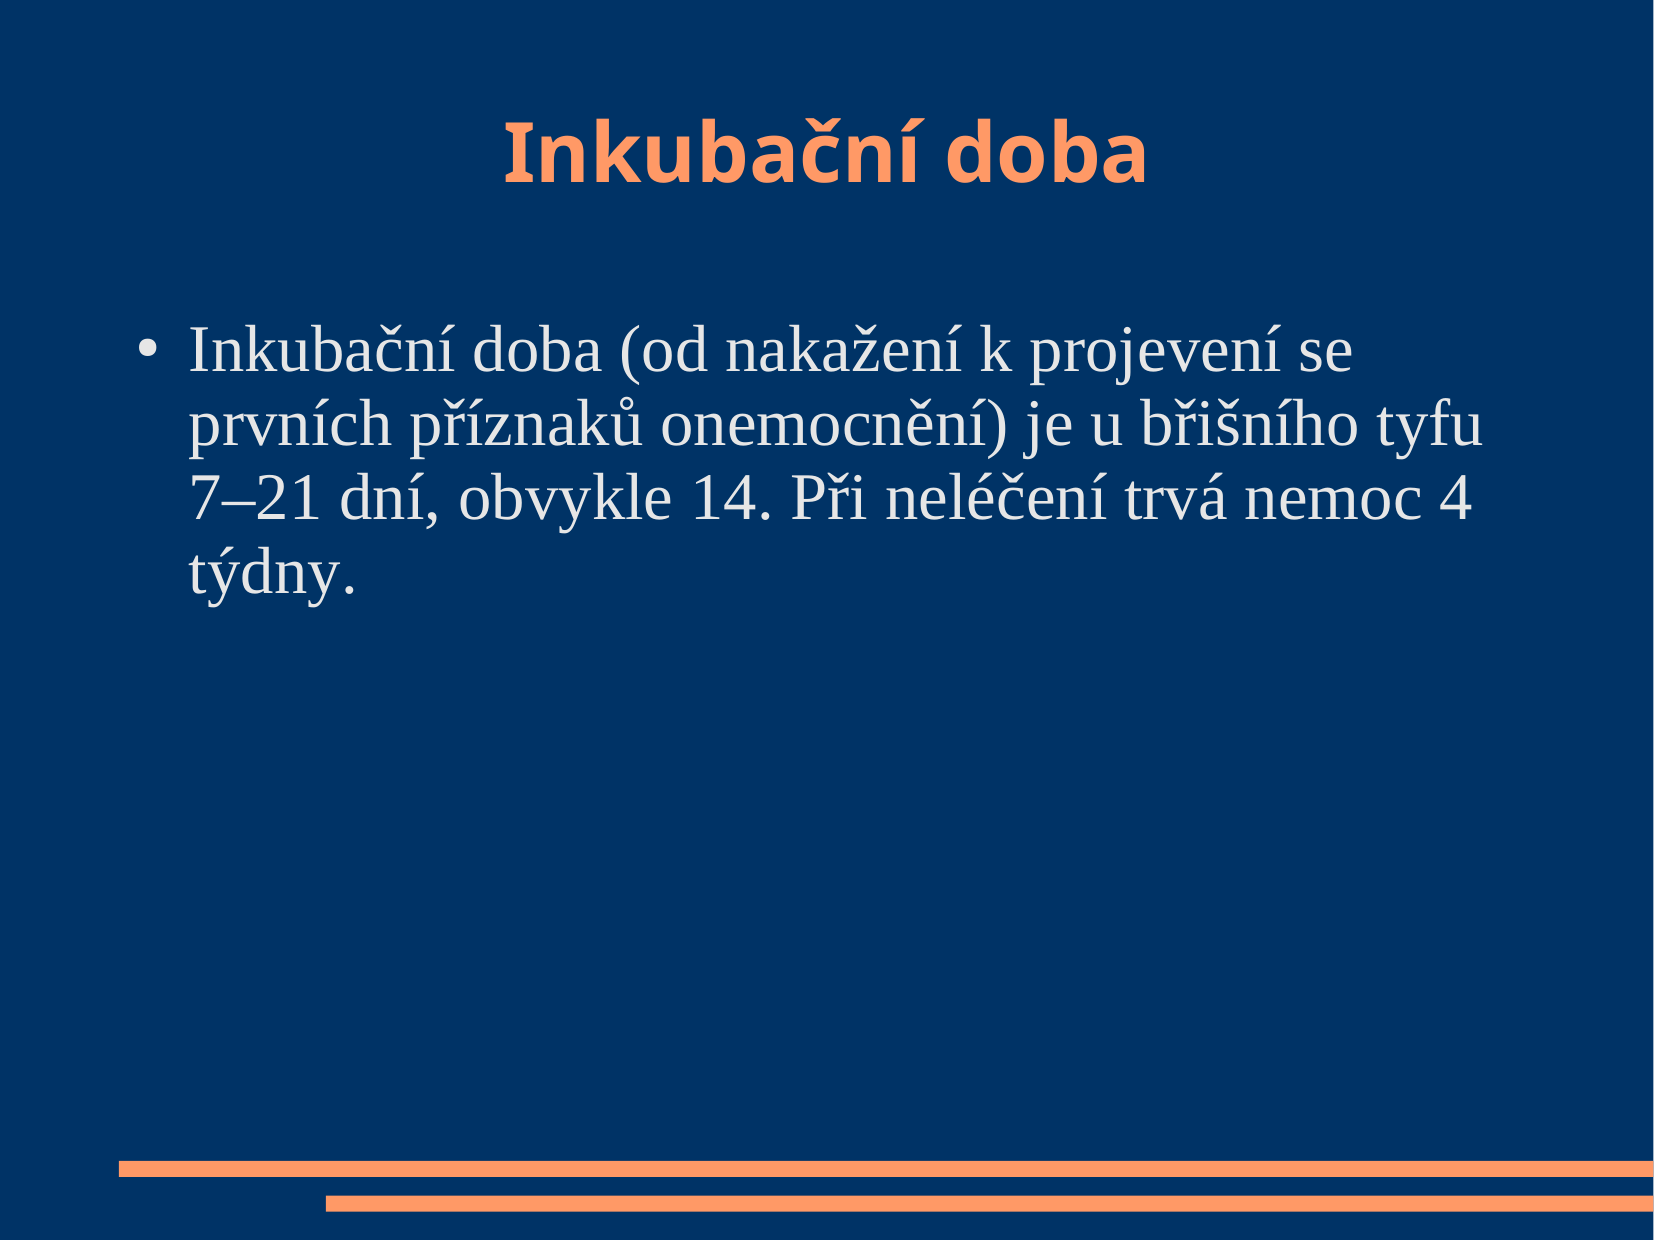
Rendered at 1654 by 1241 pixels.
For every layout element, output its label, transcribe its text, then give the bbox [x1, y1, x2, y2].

list Inkubační doba (od nakažení k projevení se prvních příznaků onemocnění) je u břišního tyfu 7–21 dní, obvykle 14. Při neléčení trvá nemoc 4 týdny. [118, 238, 1558, 1034]
title Inkubační doba [121, 53, 1534, 238]
